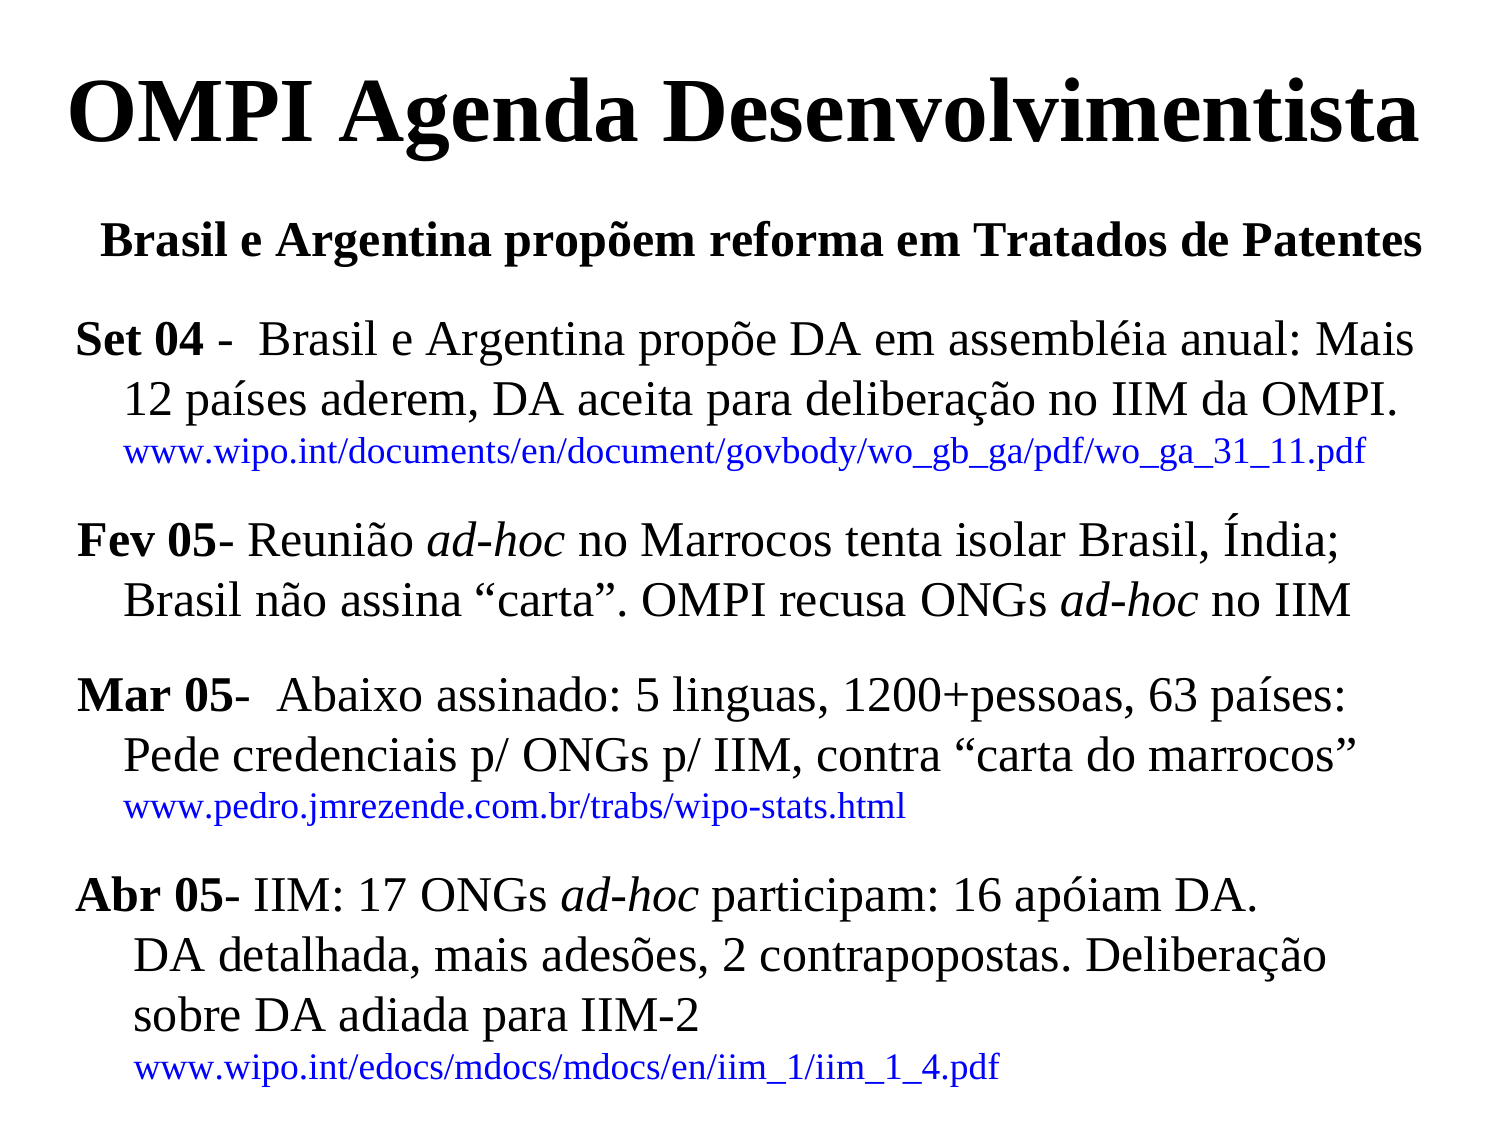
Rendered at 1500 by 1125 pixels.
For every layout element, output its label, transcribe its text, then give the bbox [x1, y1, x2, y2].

title OMPI Agenda Desenvolvimentista [20, 27, 1469, 188]
text_box Brasil e Argentina propõem reforma em Tratados de Patentes Set 04 - Brasil e Argentina propõe DA em assembléia anual: Mais 12 países aderem, DA aceita para deliberação no IIM da OMPI. www.wipo.int/documents/en/document/govbody/wo_gb_ga/pdf/wo_ga_31_11.pdf Fev 05- Reunião ad-hoc no Marrocos tenta isolar Brasil, Índia; Brasil não assina “carta”. OMPI recusa ONGs ad-hoc no IIM Mar 05- Abaixo assinado: 5 linguas, 1200+pessoas, 63 países: Pede credenciais p/ ONGs p/ IIM, contra “carta do marrocos” www.pedro.jmrezende.com.br/trabs/wipo-stats.html Abr 05- IIM: 17 ONGs ad-hoc participam: 16 apóiam DA. DA detalhada, mais adesões, 2 contrapopostas. Deliberação sobre DA adiada para IIM-2 www.wipo.int/edocs/mdocs/mdocs/en/iim_1/iim_1_4.pdf [75, 211, 1437, 1125]
